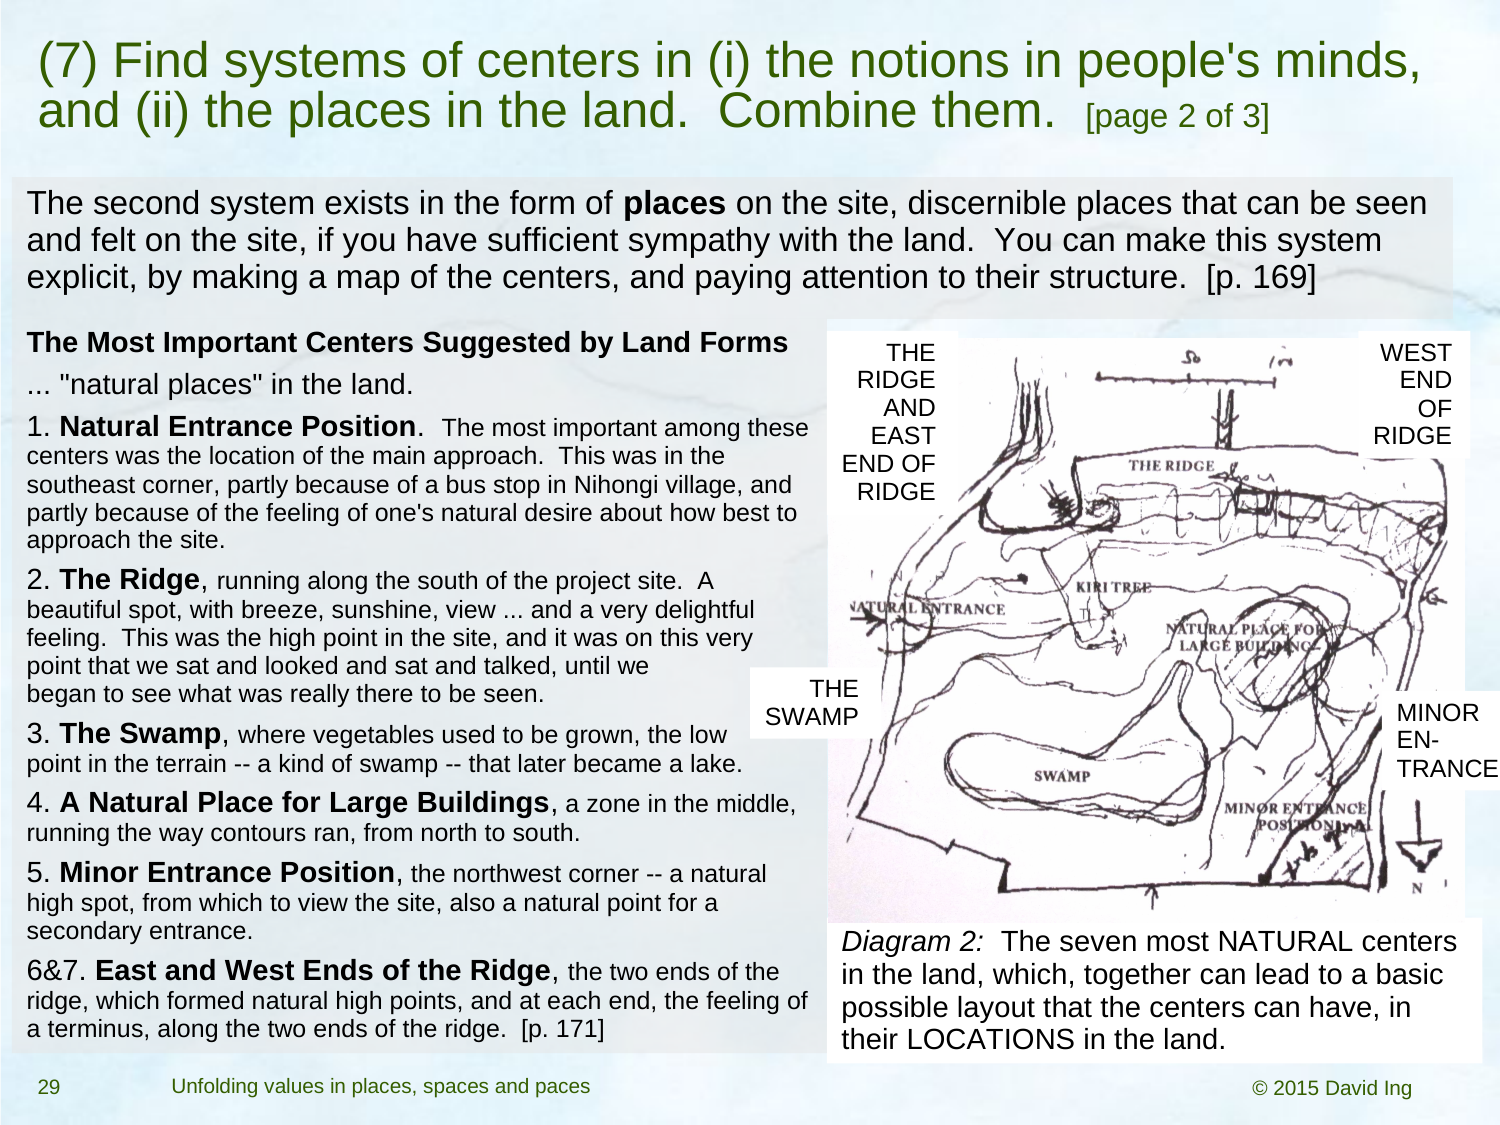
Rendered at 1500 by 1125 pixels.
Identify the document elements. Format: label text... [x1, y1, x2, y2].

text_box Diagram 2: The seven most NATURAL centers in the land, which, together can lead to a basic possible layout that the centers can have, in their LOCATIONS in the land. [826, 917, 1483, 1064]
title (7) Find systems of centers in (i) the notions in people's minds, and (ii) the places in the land. Combine them. [page 2 of 3] [37, 37, 1463, 236]
text_box MINOR EN-TRANCE [1381, 690, 1500, 791]
picture [0, 0, 1500, 1125]
text_box The second system exists in the form of places on the site, discernible places that can be seen and felt on the site, if you have sufficient sympathy with the land. You can make this system explicit, by making a map of the centers, and paying attention to their structure. [p. 169] [11, 177, 1453, 319]
text_box WEST END OF RIDGE [1358, 330, 1471, 459]
text_box THE SWAMP [750, 667, 882, 739]
text_box The Most Important Centers Suggested by Land Forms ... "natural places" in the land. 1. Natural Entrance Position. The most important among these centers was the location of the main approach. This was in the southeast corner, partly because of a bus stop in Nihongi village, and partly because of the feeling of one's natural desire about how best to approach the site. 2. The Ridge, running along the south of the project site. A beautiful spot, with breeze, sunshine, view ... and a very delightful feeling. This was the high point in the site, and it was on this very point that we sat and looked and sat and talked, until we began to see what was really there to be seen. 3. The Swamp, where vegetables used to be grown, the low point in the terrain -- a kind of swamp -- that later became a lake. 4. A Natural Place for Large Buildings, a zone in the middle, running the way contours ran, from north to south. 5. Minor Entrance Position, the northwest corner -- a natural high spot, from which to view the site, also a natural point for a secondary entrance. 6&7. East and West Ends of the Ridge, the two ends of the ridge, which formed natural high points, and at each end, the feeling of a terminus, along the two ends of the ridge. [p. 171] [11, 318, 827, 1054]
text_box THE RIDGE AND EAST END OF RIDGE [826, 330, 959, 516]
